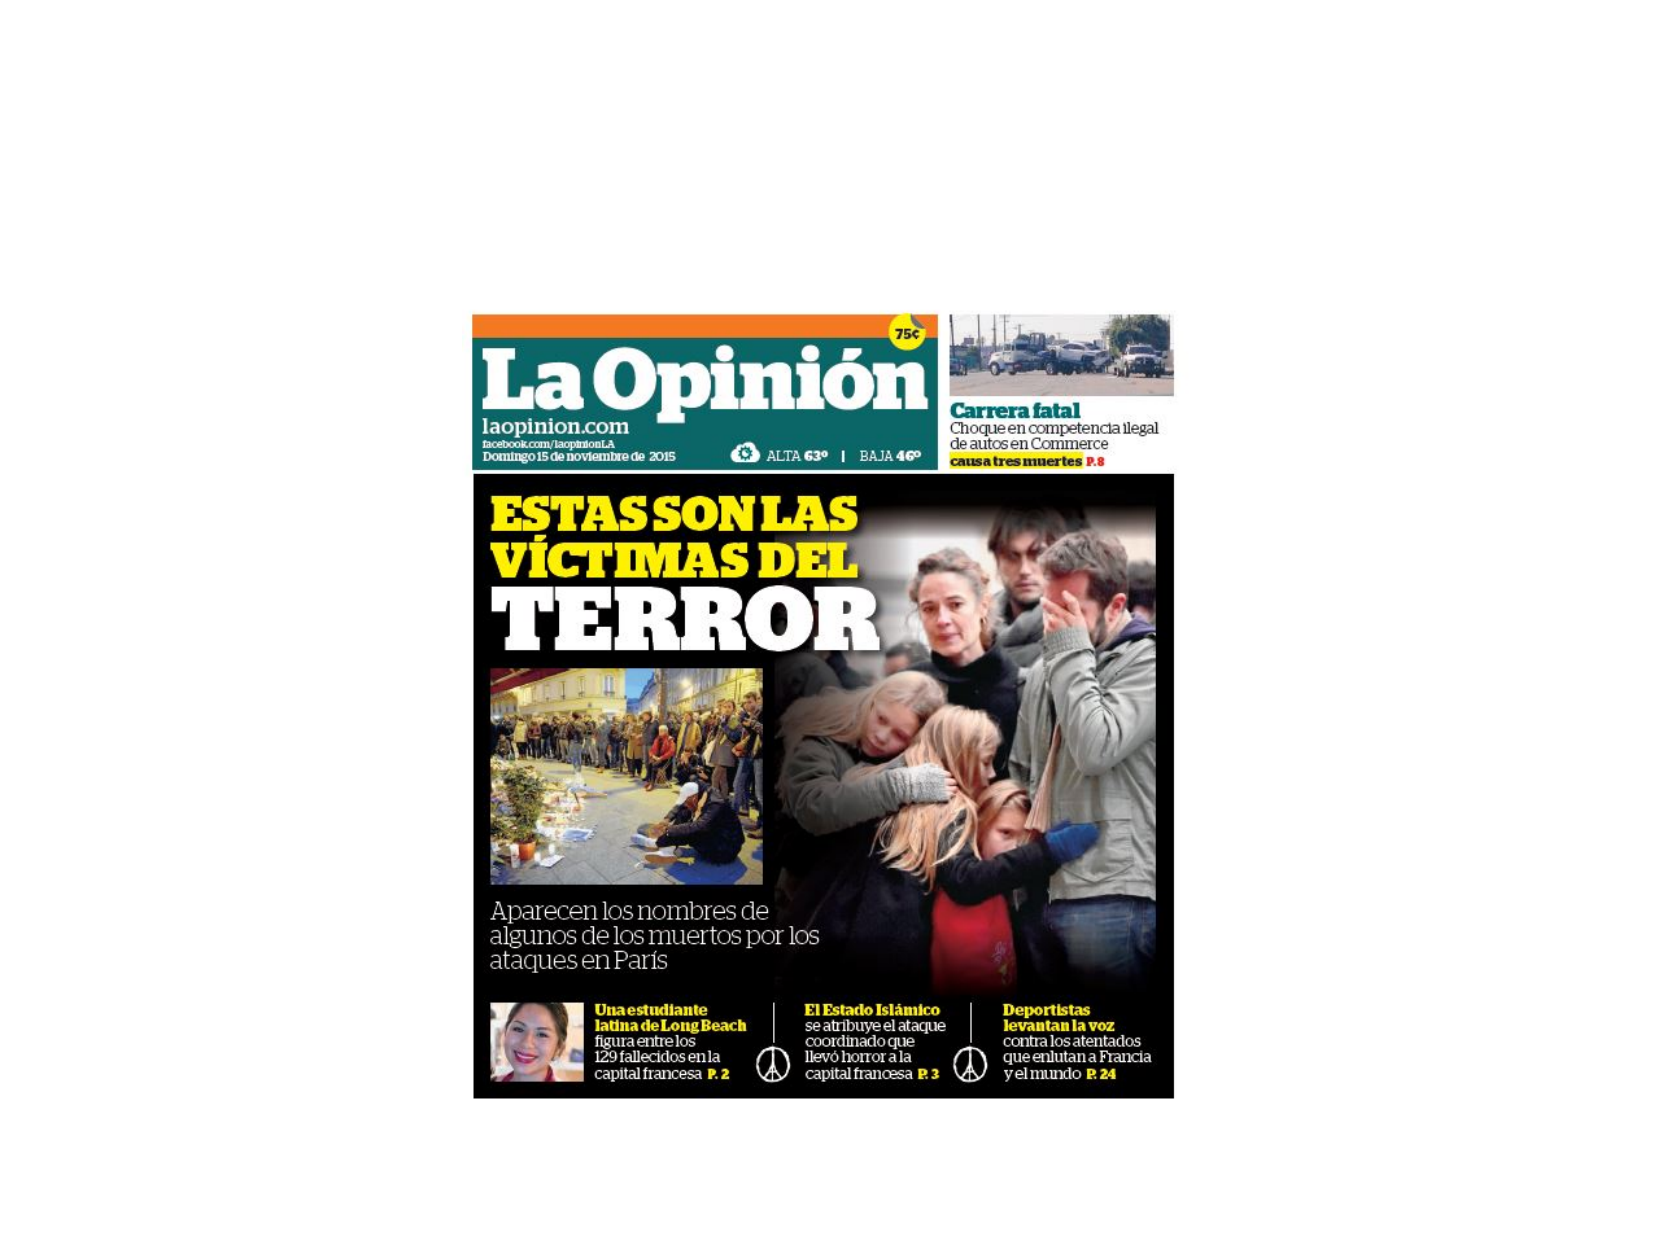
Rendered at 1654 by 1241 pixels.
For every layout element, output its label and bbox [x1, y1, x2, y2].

picture [462, 290, 1191, 1109]
